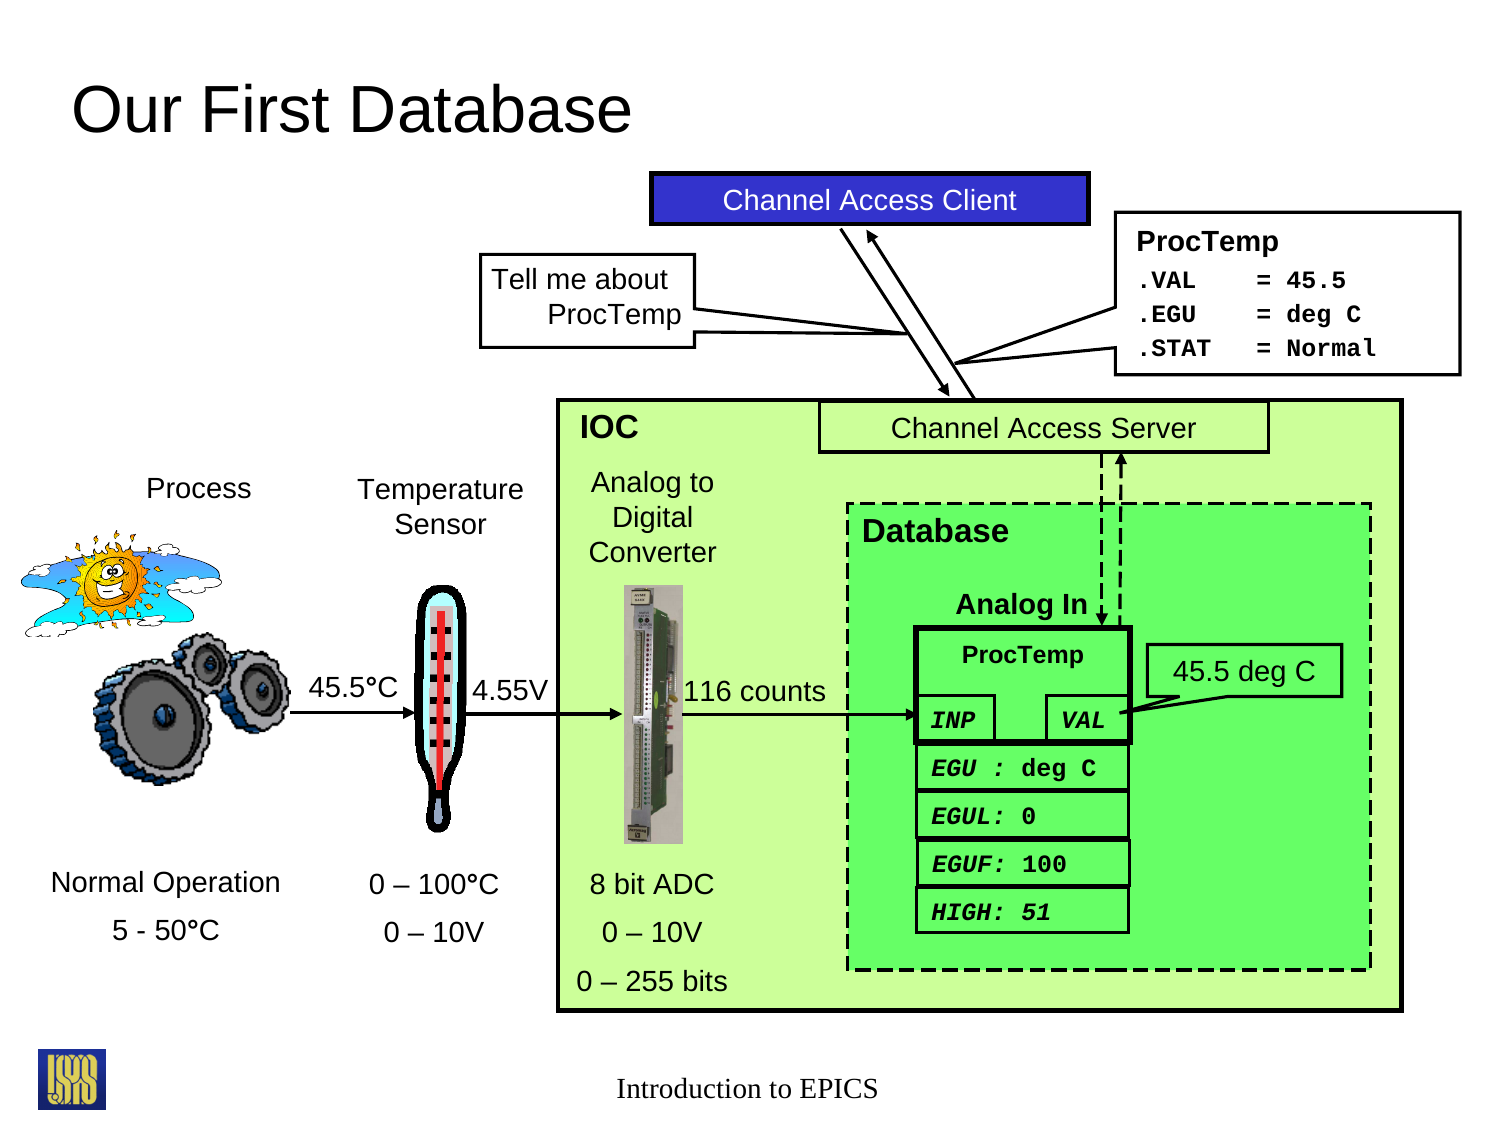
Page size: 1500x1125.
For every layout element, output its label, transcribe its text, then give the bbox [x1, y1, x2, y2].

text_box Tell me about ProcTemp [476, 252, 710, 338]
text_box 8 bit ADC 0 – 10V 0 – 255 bits [505, 866, 800, 1005]
text_box Channel Access Client [651, 173, 1089, 225]
text_box INP [915, 695, 995, 741]
text_box 45.5 deg C [1119, 644, 1342, 714]
picture [38, 1049, 106, 1110]
picture [414, 582, 470, 660]
text_box 4.55V [401, 664, 620, 715]
title Our First Database [21, 65, 1459, 154]
text_box EGU : deg C [916, 744, 1129, 790]
text_box Temperature Sensor [337, 462, 544, 548]
text_box Normal Operation 5 - 50°C [0, 864, 353, 954]
text_box 116 counts [611, 665, 898, 716]
text_box ProcTemp .VAL = 45.5 .EGU = deg C .STAT = Normal [1121, 215, 1500, 367]
picture [21, 526, 291, 786]
text_box EGUF: 100 [917, 840, 1130, 886]
picture [624, 716, 683, 844]
picture [414, 715, 470, 836]
text_box [558, 399, 1402, 1011]
text_box Database [846, 501, 1025, 558]
text_box ProcTemp [914, 631, 1132, 677]
text_box IOC [564, 397, 654, 454]
picture [624, 585, 683, 665]
text_box Analog In [915, 577, 1129, 625]
text_box EGUL: 0 [916, 791, 1129, 838]
text_box 0 – 100°C 0 – 10V [297, 865, 571, 956]
text_box VAL [1046, 695, 1131, 742]
text_box HIGH: 51 [916, 887, 1129, 933]
text_box [919, 677, 1127, 739]
text_box Channel Access Server [819, 401, 1269, 452]
text_box Analog to Digital Converter [560, 455, 745, 577]
text_box 45.5°C [237, 660, 470, 711]
text_box Process [128, 461, 270, 513]
